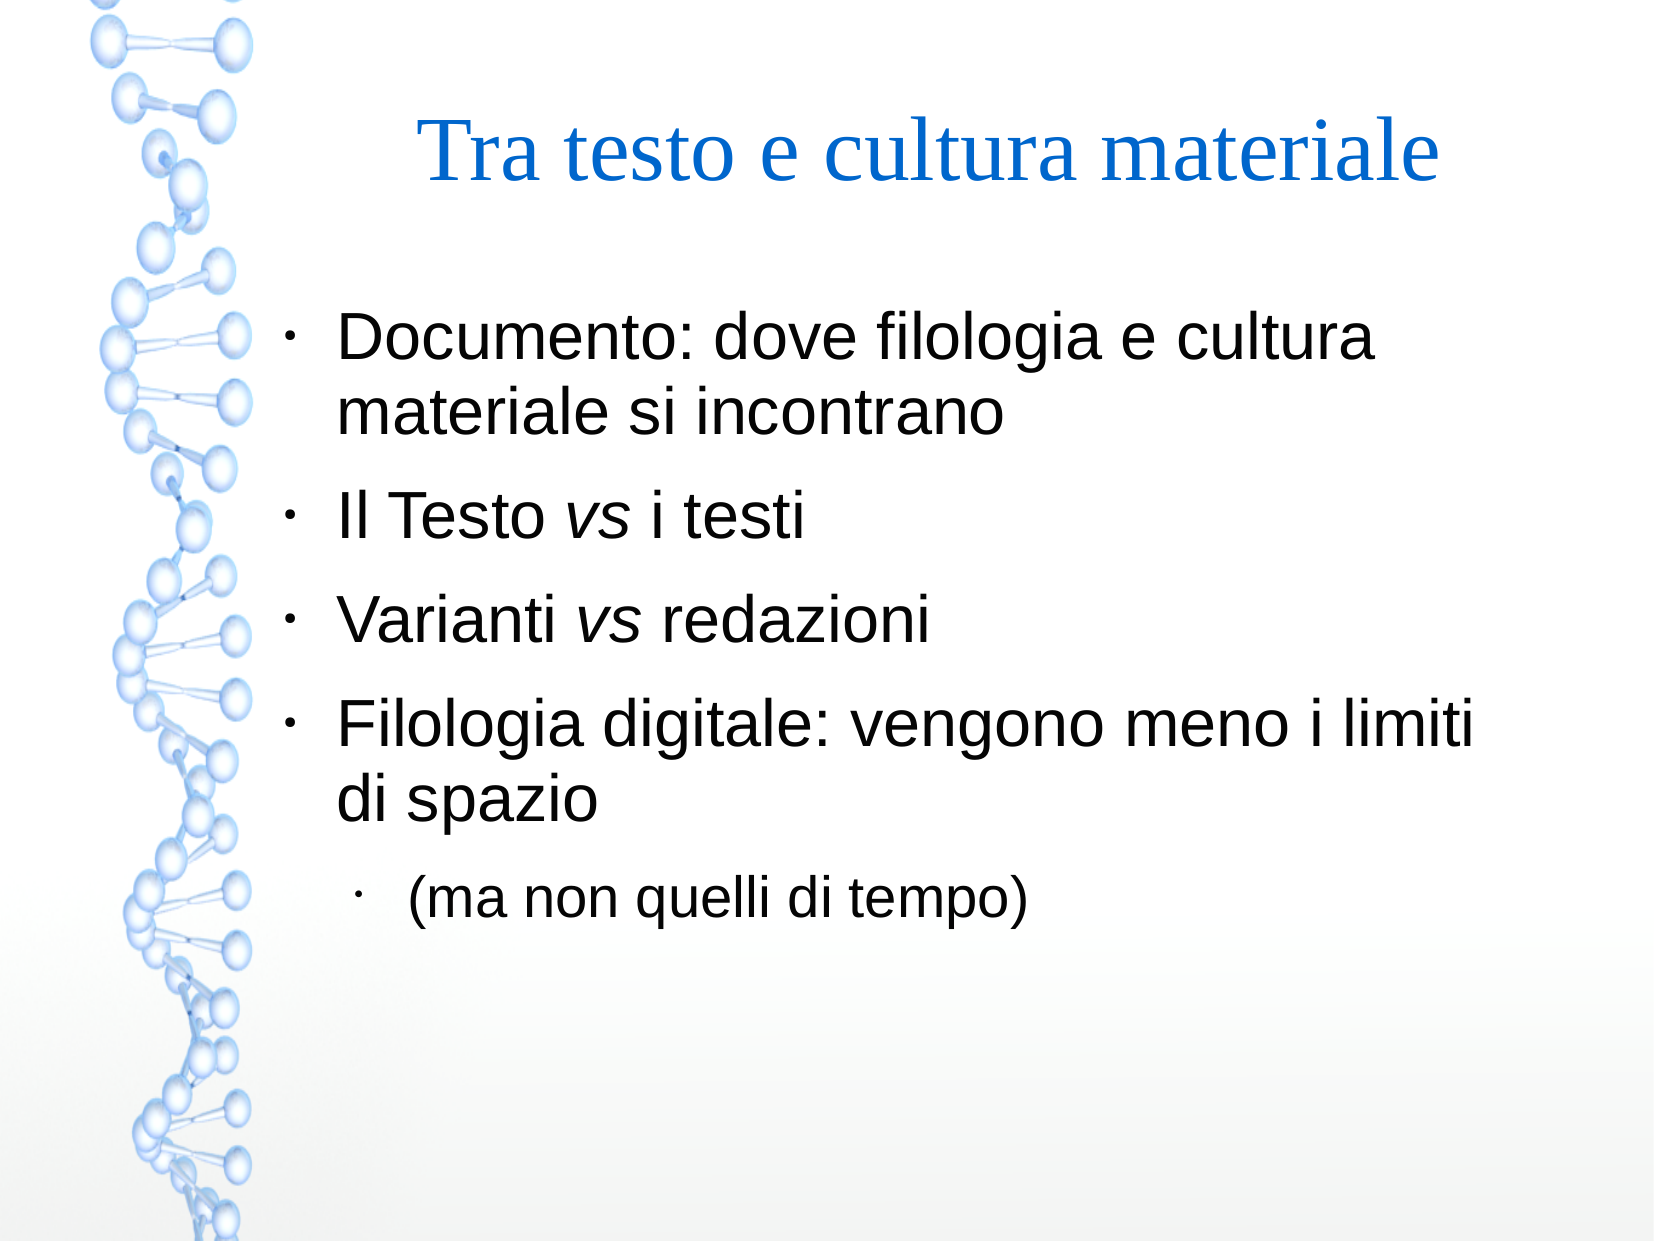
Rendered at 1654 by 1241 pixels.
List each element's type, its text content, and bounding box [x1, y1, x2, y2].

list Documento: dove filologia e cultura materiale si incontrano Il Testo vs i testi Varianti vs redazioni Filologia digitale: vengono meno i limiti di spazio (ma non quelli di tempo) [265, 299, 1512, 1019]
picture [0, 0, 1654, 1241]
title Tra testo e cultura materiale [265, 47, 1595, 252]
